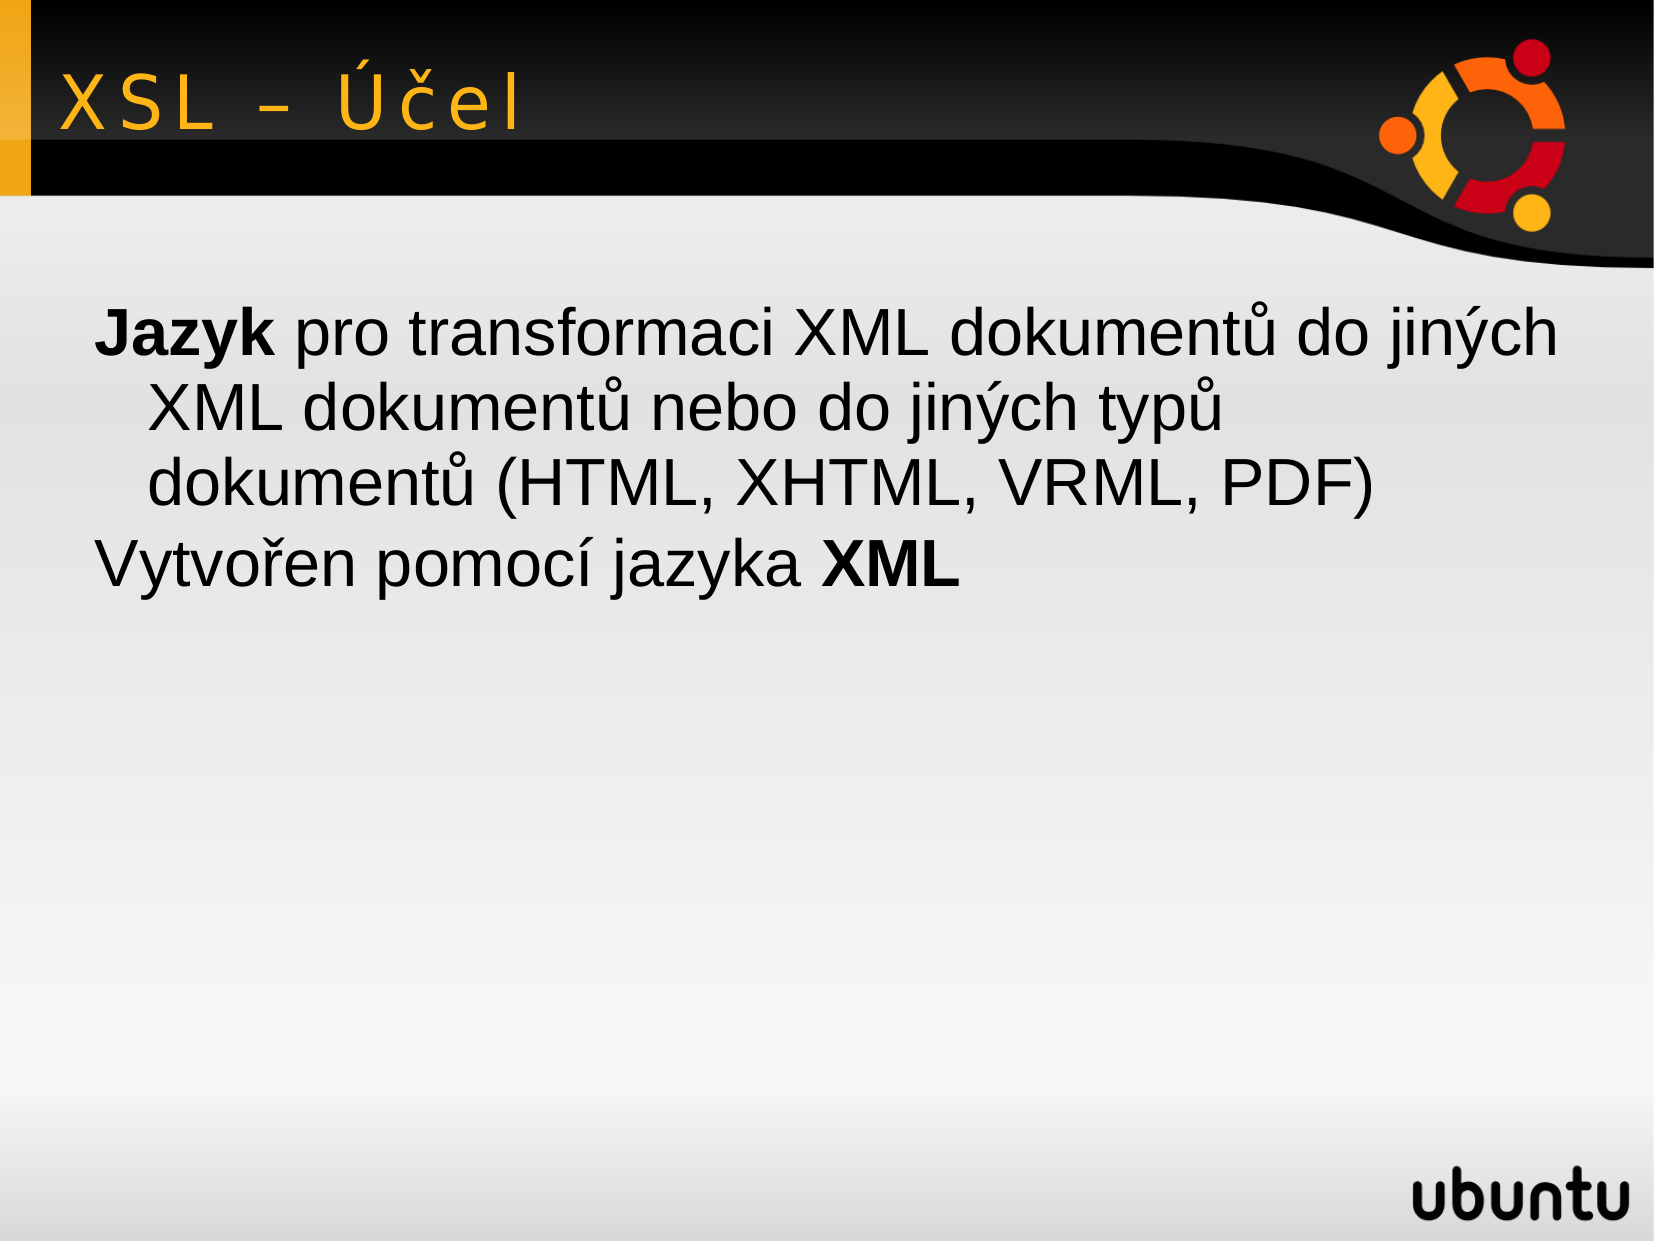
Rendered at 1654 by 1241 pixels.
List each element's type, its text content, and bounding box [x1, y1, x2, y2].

picture [0, 0, 1654, 1241]
list Jazyk pro transformaci XML dokumentů do jiných XML dokumentů nebo do jiných typů dokumentů (HTML, XHTML, VRML, PDF) Vytvořen pomocí jazyka XML [76, 295, 1565, 1114]
title XSL – Účel [59, 29, 1270, 178]
